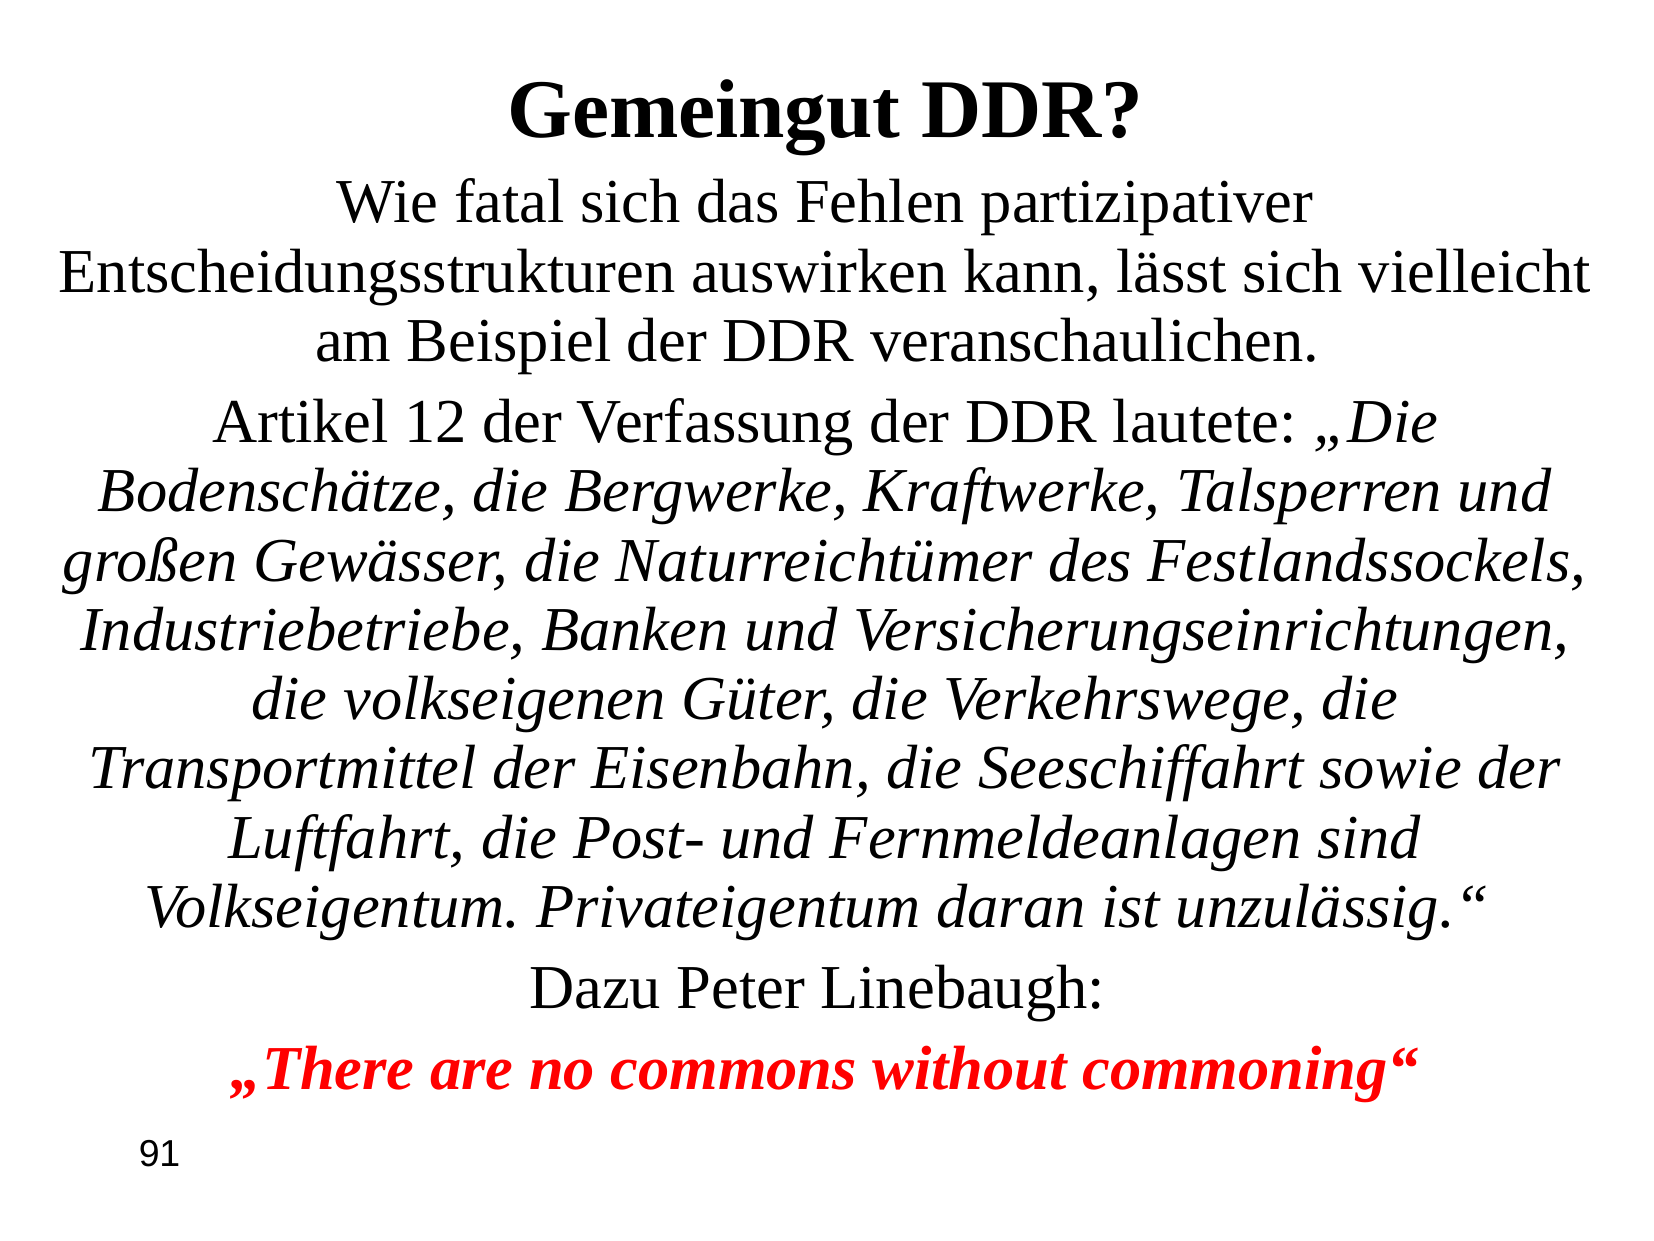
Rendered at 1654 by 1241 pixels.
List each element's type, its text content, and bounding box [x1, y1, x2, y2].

text_box Gemeingut DDR? Wie fatal sich das Fehlen partizipativer Entscheidungsstrukturen auswirken kann, lässt sich vielleicht am Beispiel der DDR veranschaulichen. Artikel 12 der Verfassung der DDR lautete: „Die Bodenschätze, die Bergwerke, Kraftwerke, Talsperren und großen Gewässer, die Naturreichtümer des Festlandssockels, Industriebetriebe, Banken und Versicherungseinrichtungen, die volkseigenen Güter, die Verkehrswege, die Transportmittel der Eisenbahn, die Seeschiffahrt sowie der Luftfahrt, die Post- und Fernmeldeanlagen sind Volkseigentum. Privateigentum daran ist unzulässig.“ Dazu Peter Linebaugh: „There are no commons without commoning“ [43, 55, 1610, 1111]
text_box <Nummer> [124, 1125, 207, 1183]
